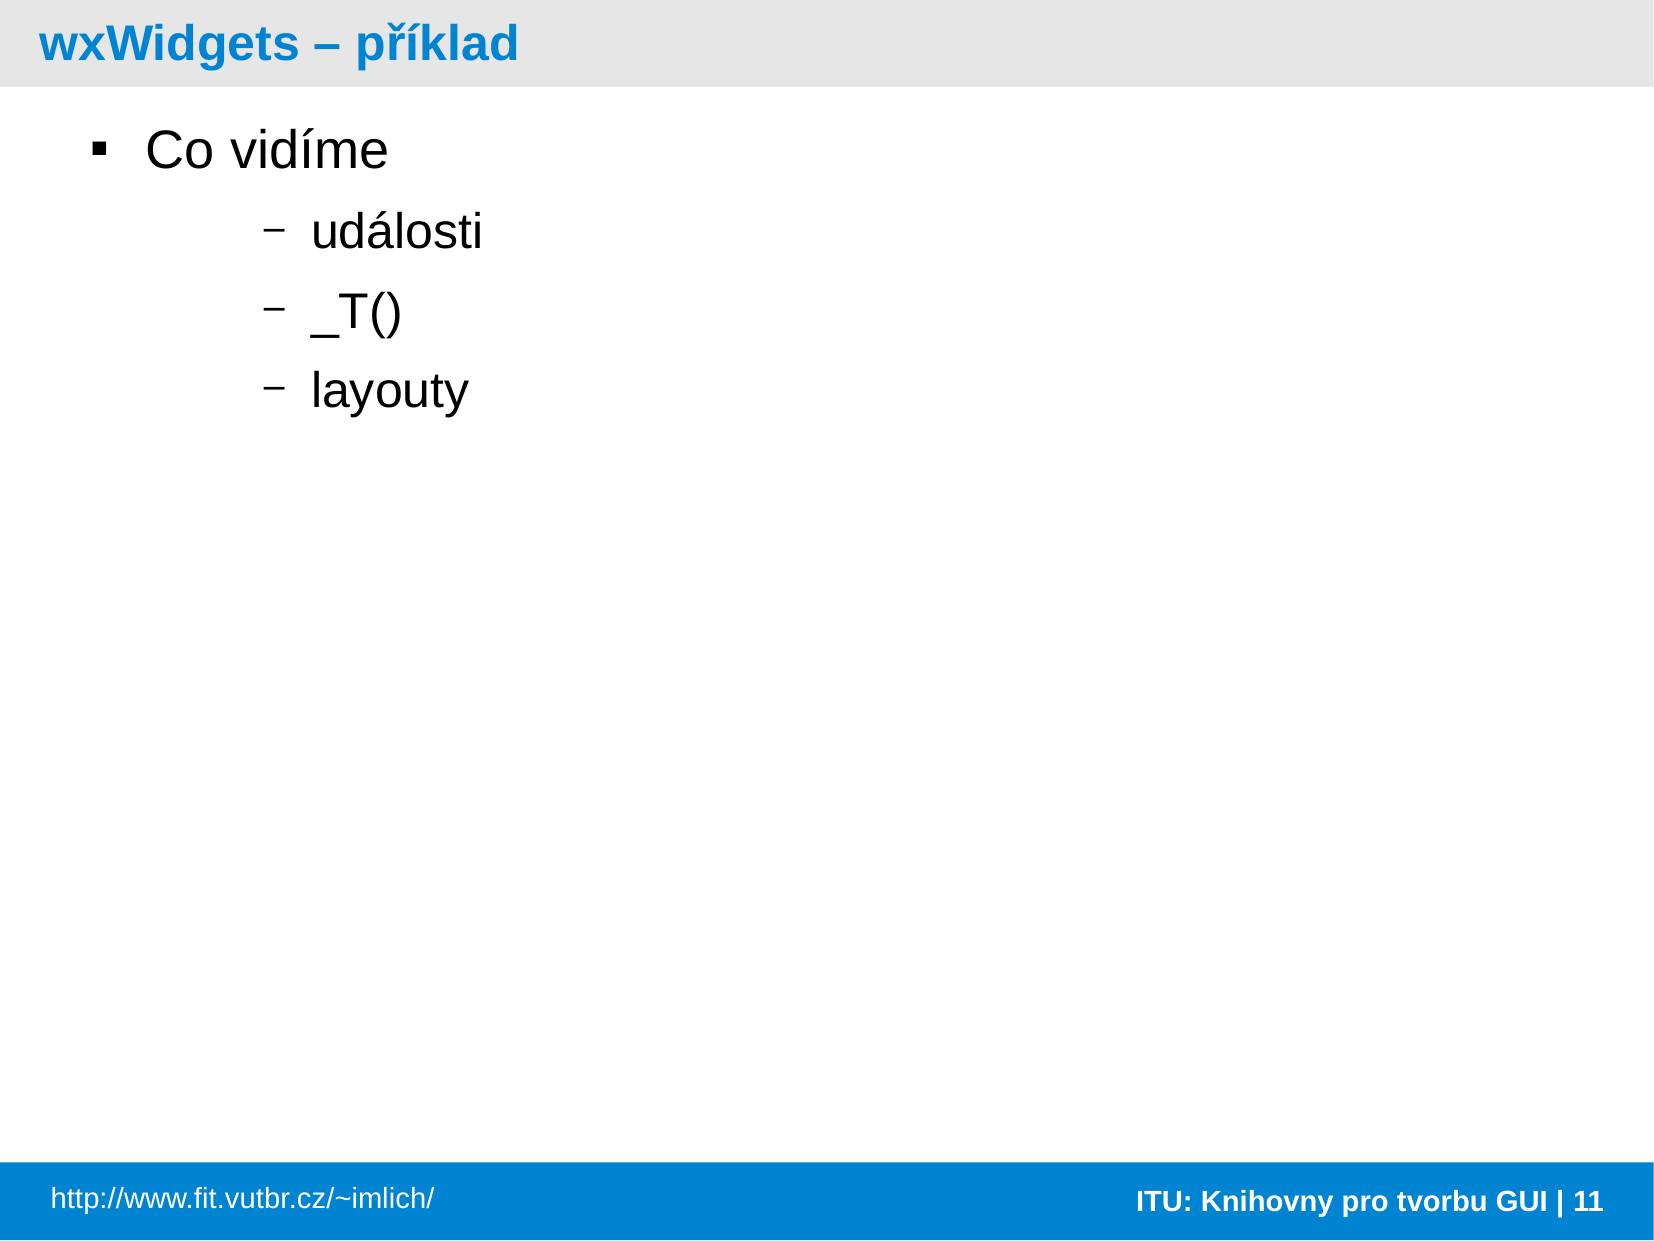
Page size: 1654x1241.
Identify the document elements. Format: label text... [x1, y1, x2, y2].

list Co vidíme události _T() layouty [75, 119, 1564, 1111]
title wxWidgets – příklad [39, 11, 1615, 76]
